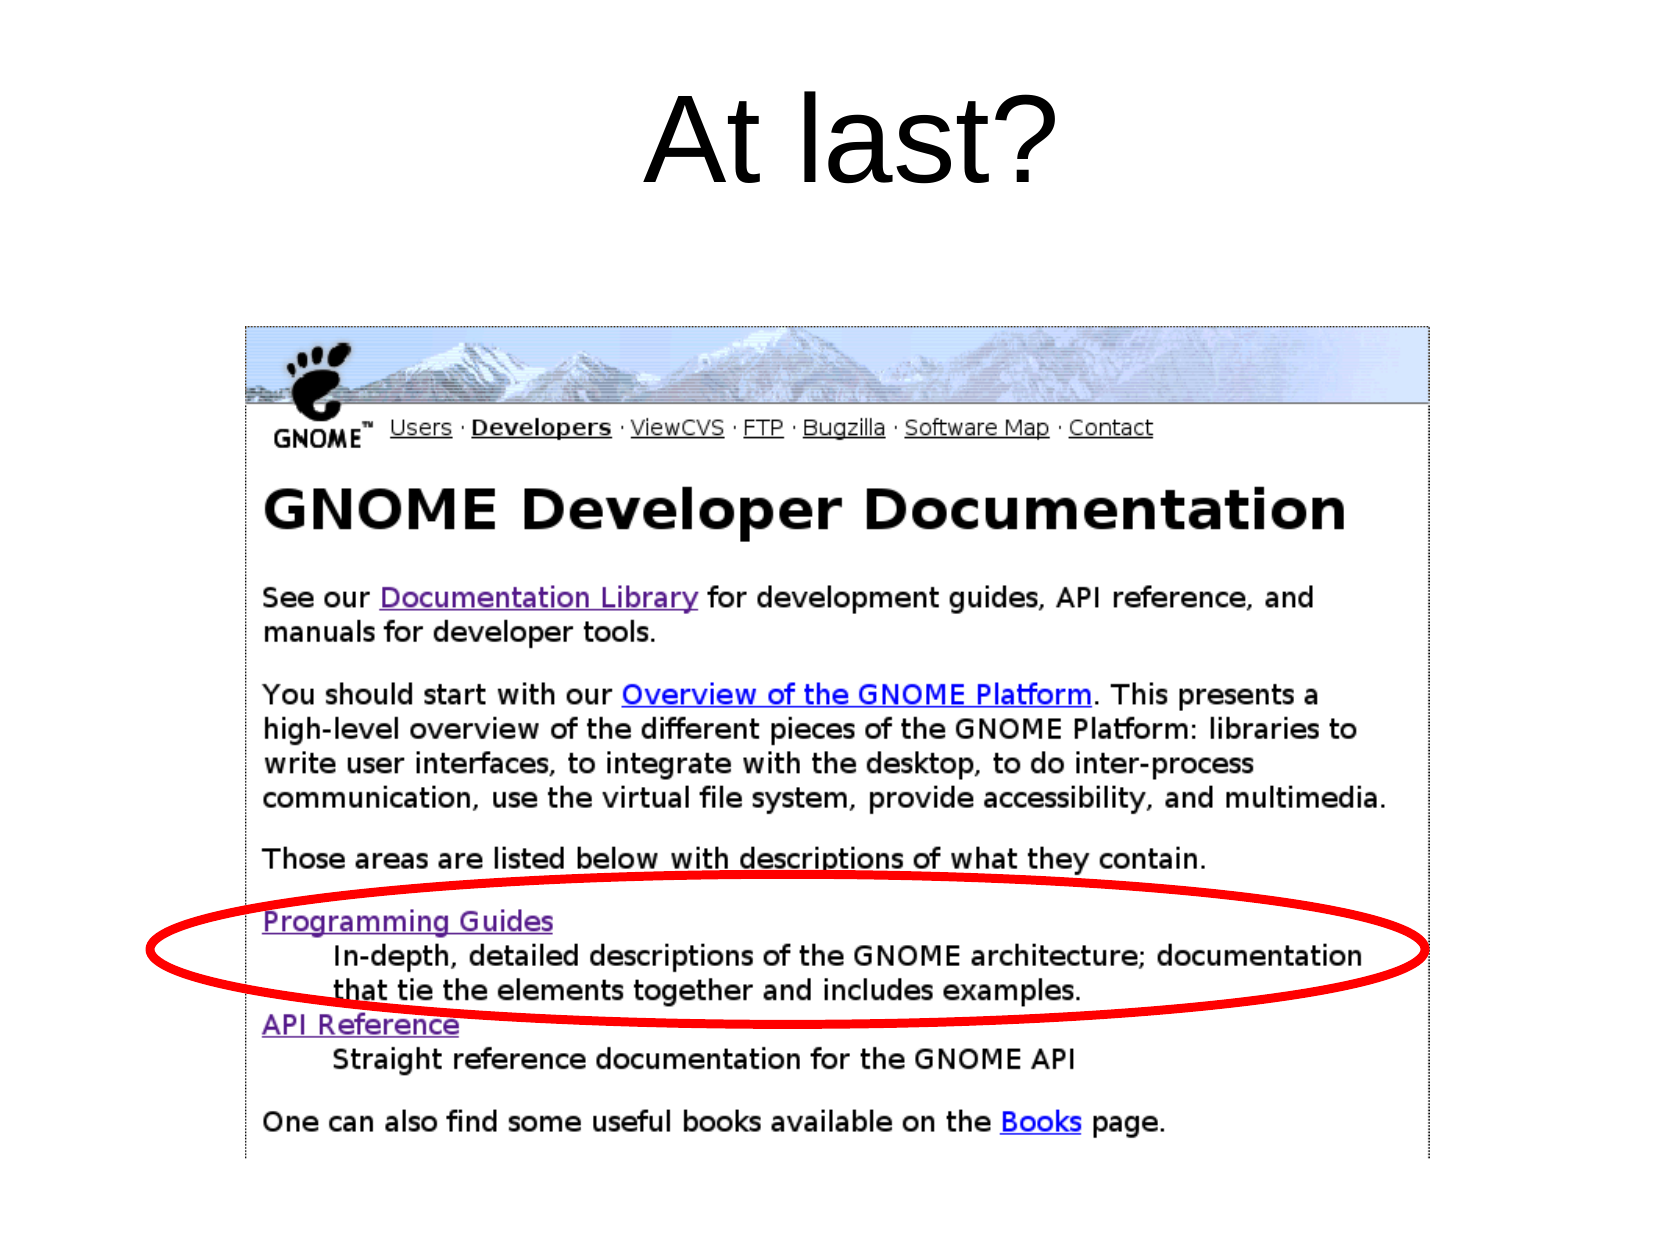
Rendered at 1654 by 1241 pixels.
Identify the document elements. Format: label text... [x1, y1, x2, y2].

picture [245, 326, 1430, 945]
picture [245, 879, 1420, 1019]
picture [245, 954, 1430, 1160]
text_box At last? [624, 57, 1080, 221]
